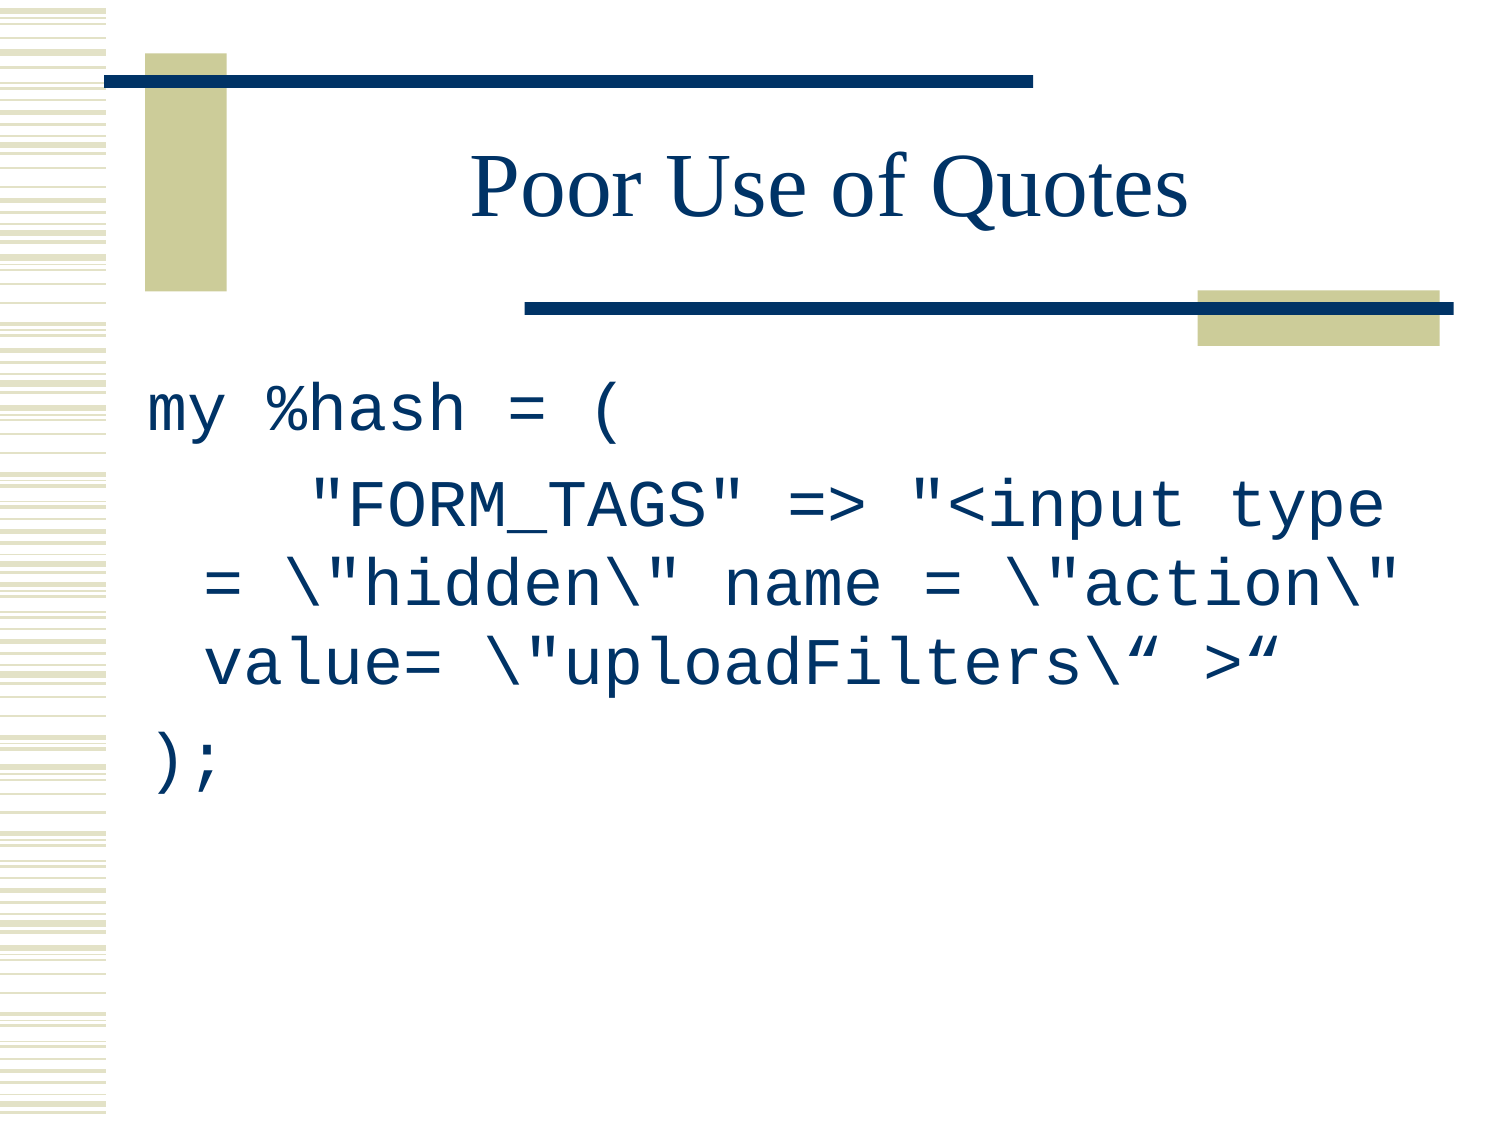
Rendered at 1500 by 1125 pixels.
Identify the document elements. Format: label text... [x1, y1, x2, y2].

title Poor Use of Quotes [225, 99, 1436, 288]
list my %hash = ( "FORM_TAGS" => "<input type = \"hidden\" name = \"action\" value= \"uploadFilters\“ >“ ); [132, 363, 1439, 1000]
